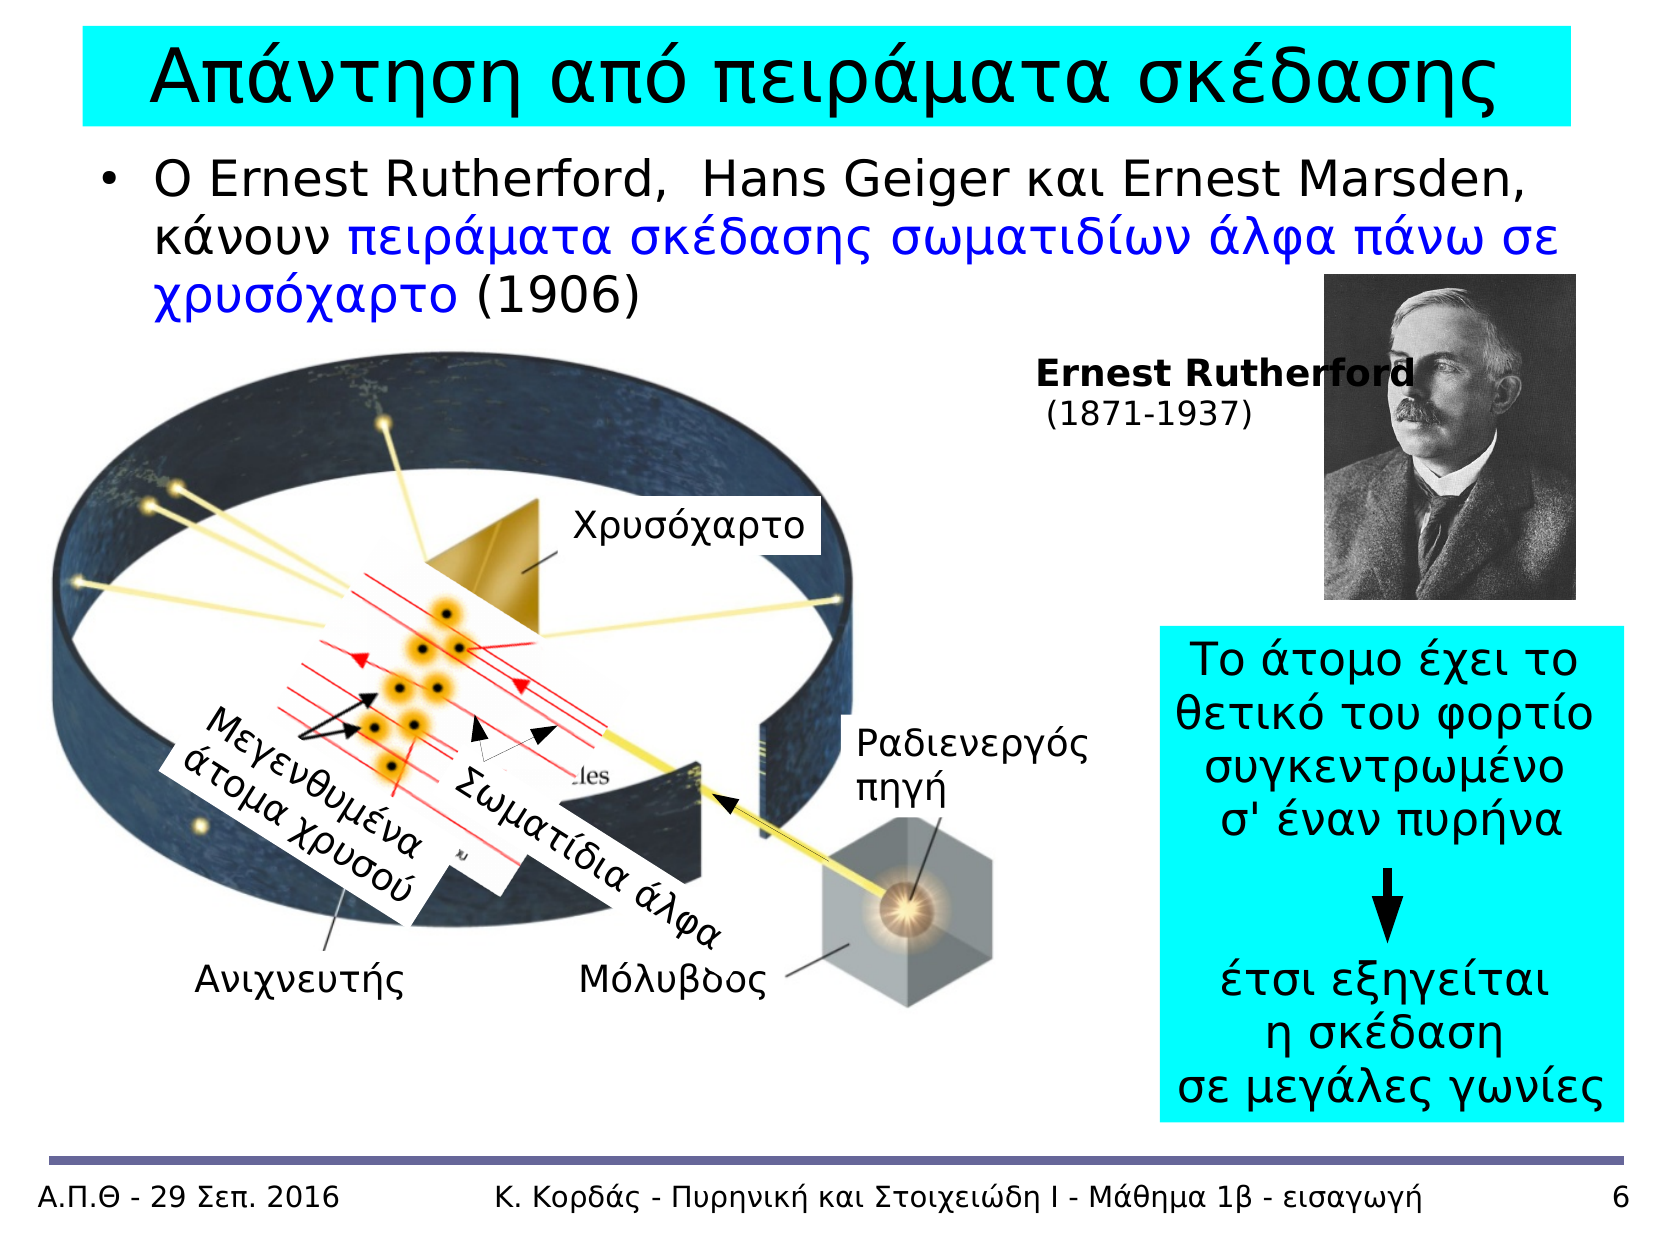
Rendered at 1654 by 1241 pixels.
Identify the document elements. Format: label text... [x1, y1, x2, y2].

text_box Ernest Rutherford (1871-1937) [1020, 343, 1432, 442]
text_box Μόλυβδος [563, 950, 785, 1010]
text_box Ανιχνευτής [179, 950, 422, 1010]
text_box Μεγενθυμένα άτομα χρυσού [158, 683, 464, 930]
text_box Το άτομο έχει το θετικό του φορτίο συγκεντρωμένο σ' έναν πυρήνα έτσι εξηγείται η σκέδαση σε μεγάλες γωνίες [1159, 625, 1625, 1123]
picture [37, 339, 1007, 1015]
text_box Ραδιενεργός πηγή [840, 714, 1107, 818]
list Ο Ernest Rutherford, Hans Geiger και Ernest Marsden, κάνουν πειράματα σκέδασης σωματιδίων άλφα πάνω σε χρυσόχαρτο (1906) [82, 150, 1571, 1094]
text_box Χρυσόχαρτο [557, 496, 821, 555]
picture [1324, 274, 1576, 601]
title Απάντηση από πειράματα σκέδασης [82, 25, 1571, 127]
text_box Σωματίδια άλφα [431, 743, 759, 981]
